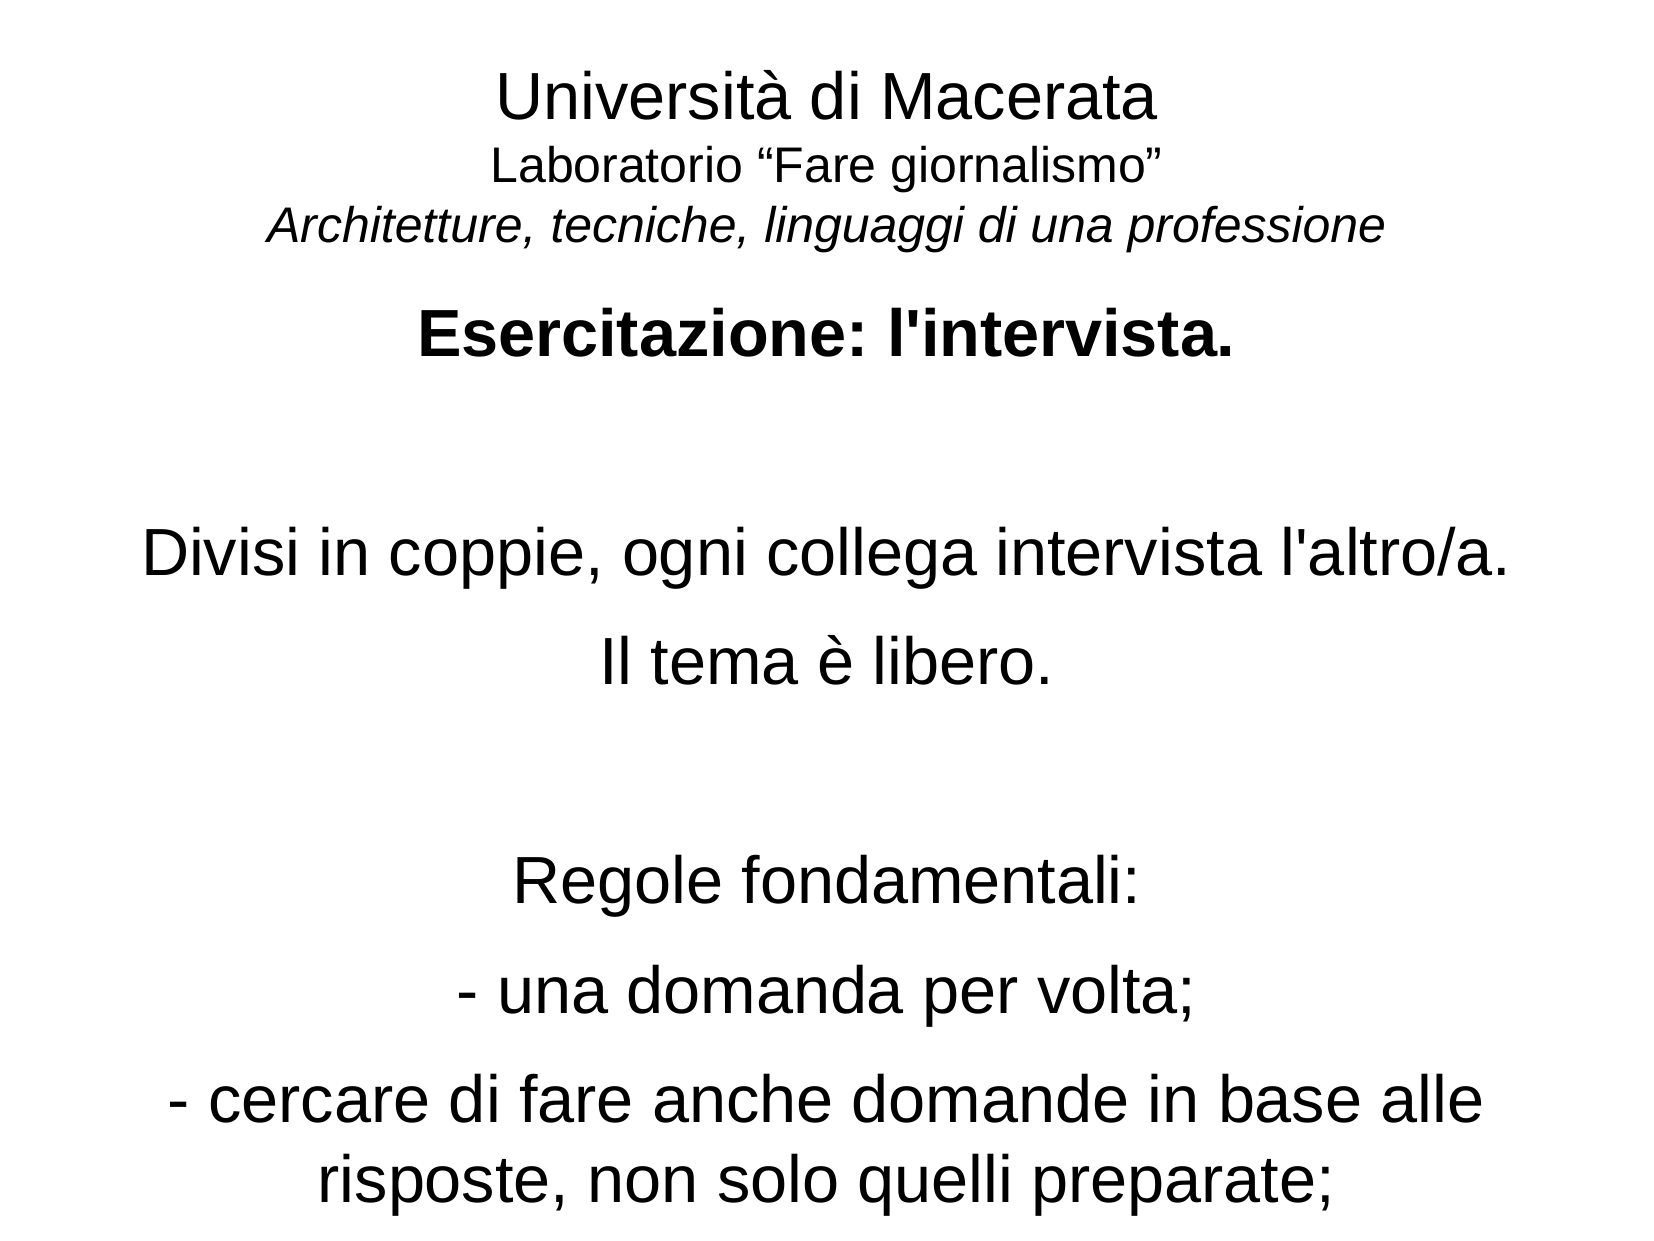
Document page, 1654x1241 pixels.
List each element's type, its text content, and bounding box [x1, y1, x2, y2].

title Università di Macerata Laboratorio “Fare giornalismo” Architetture, tecniche, linguaggi di una professione [82, 49, 1571, 257]
subtitle Esercitazione: l'intervista. Divisi in coppie, ogni collega intervista l'altro/a. Il tema è libero. Regole fondamentali: - una domanda per volta; - cercare di fare anche domande in base alle risposte, non solo quelli preparate; - la domanda in nero, la risposta in chiaro. [82, 290, 1571, 1109]
